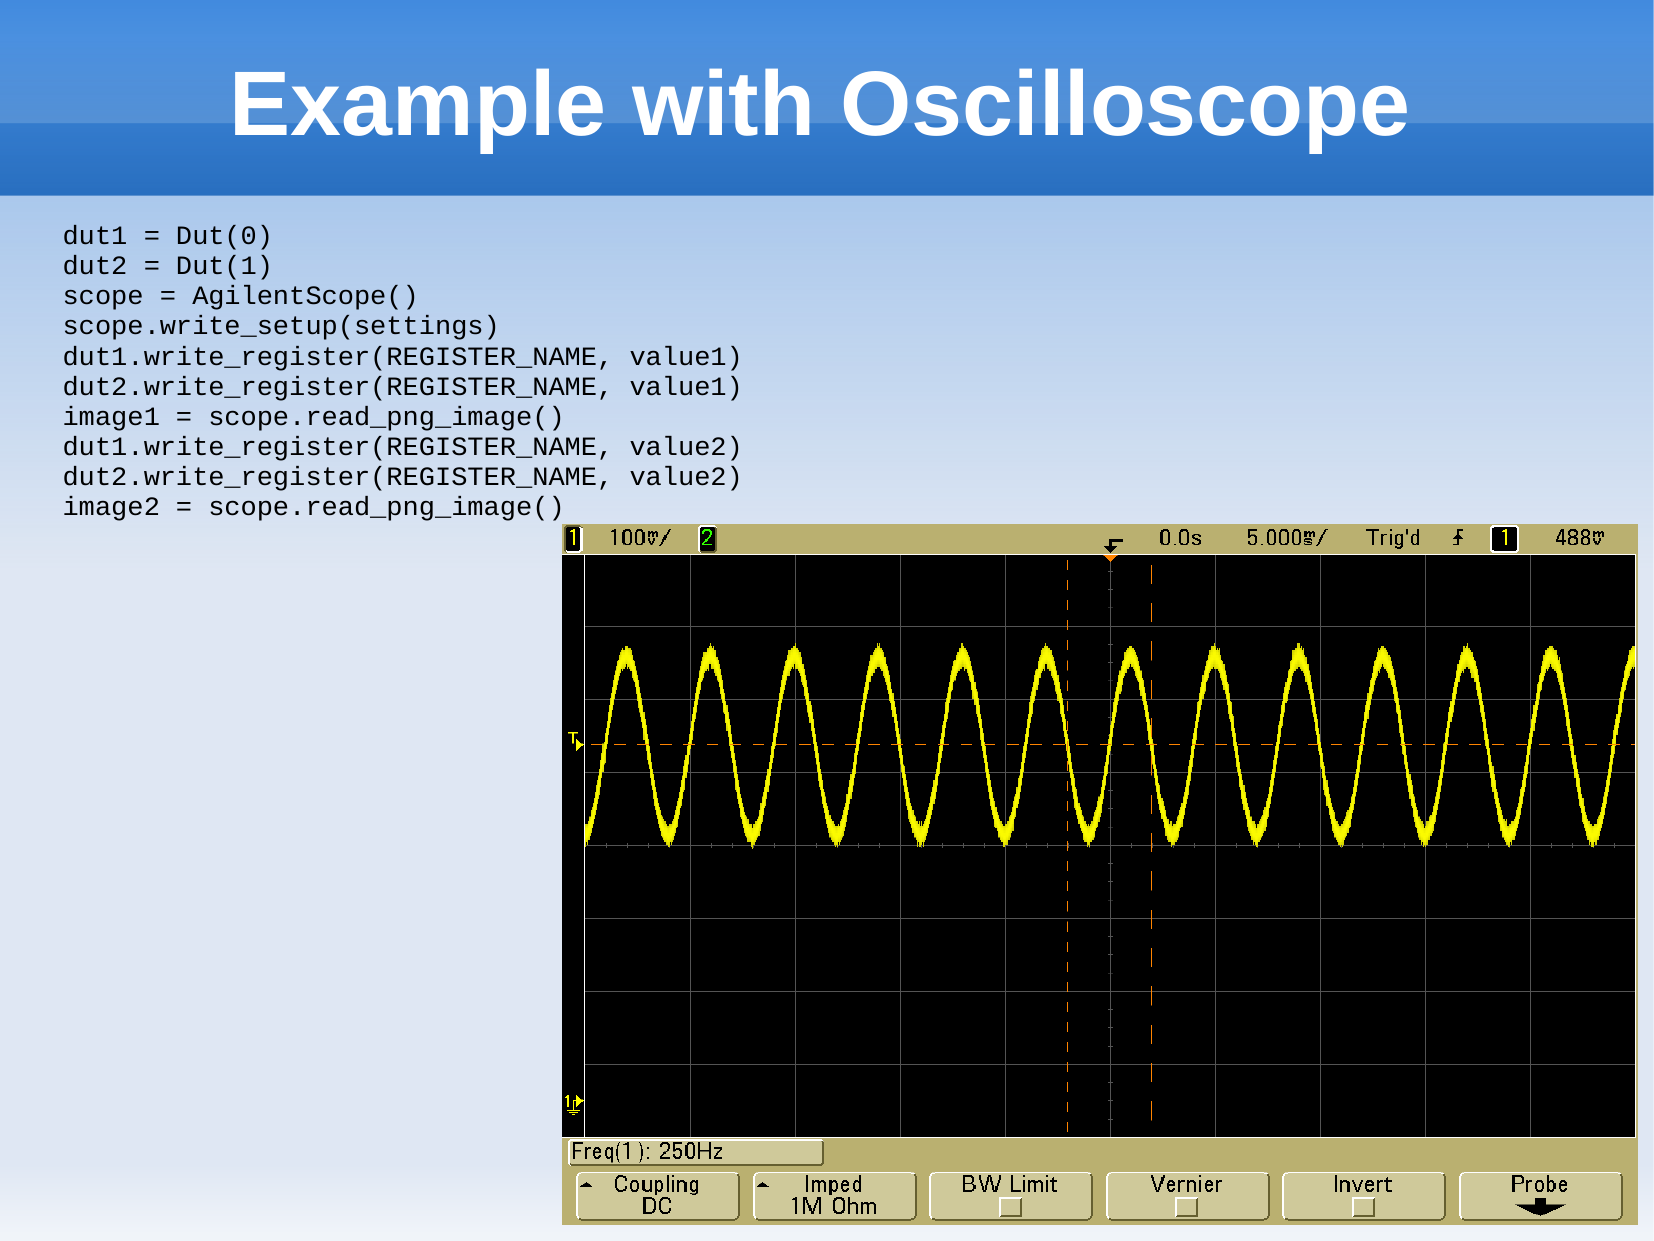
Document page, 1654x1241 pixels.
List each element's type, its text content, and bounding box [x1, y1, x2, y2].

chart [60, 222, 1363, 548]
picture [0, 0, 1654, 1241]
title Example with Oscilloscope [76, 0, 1565, 208]
